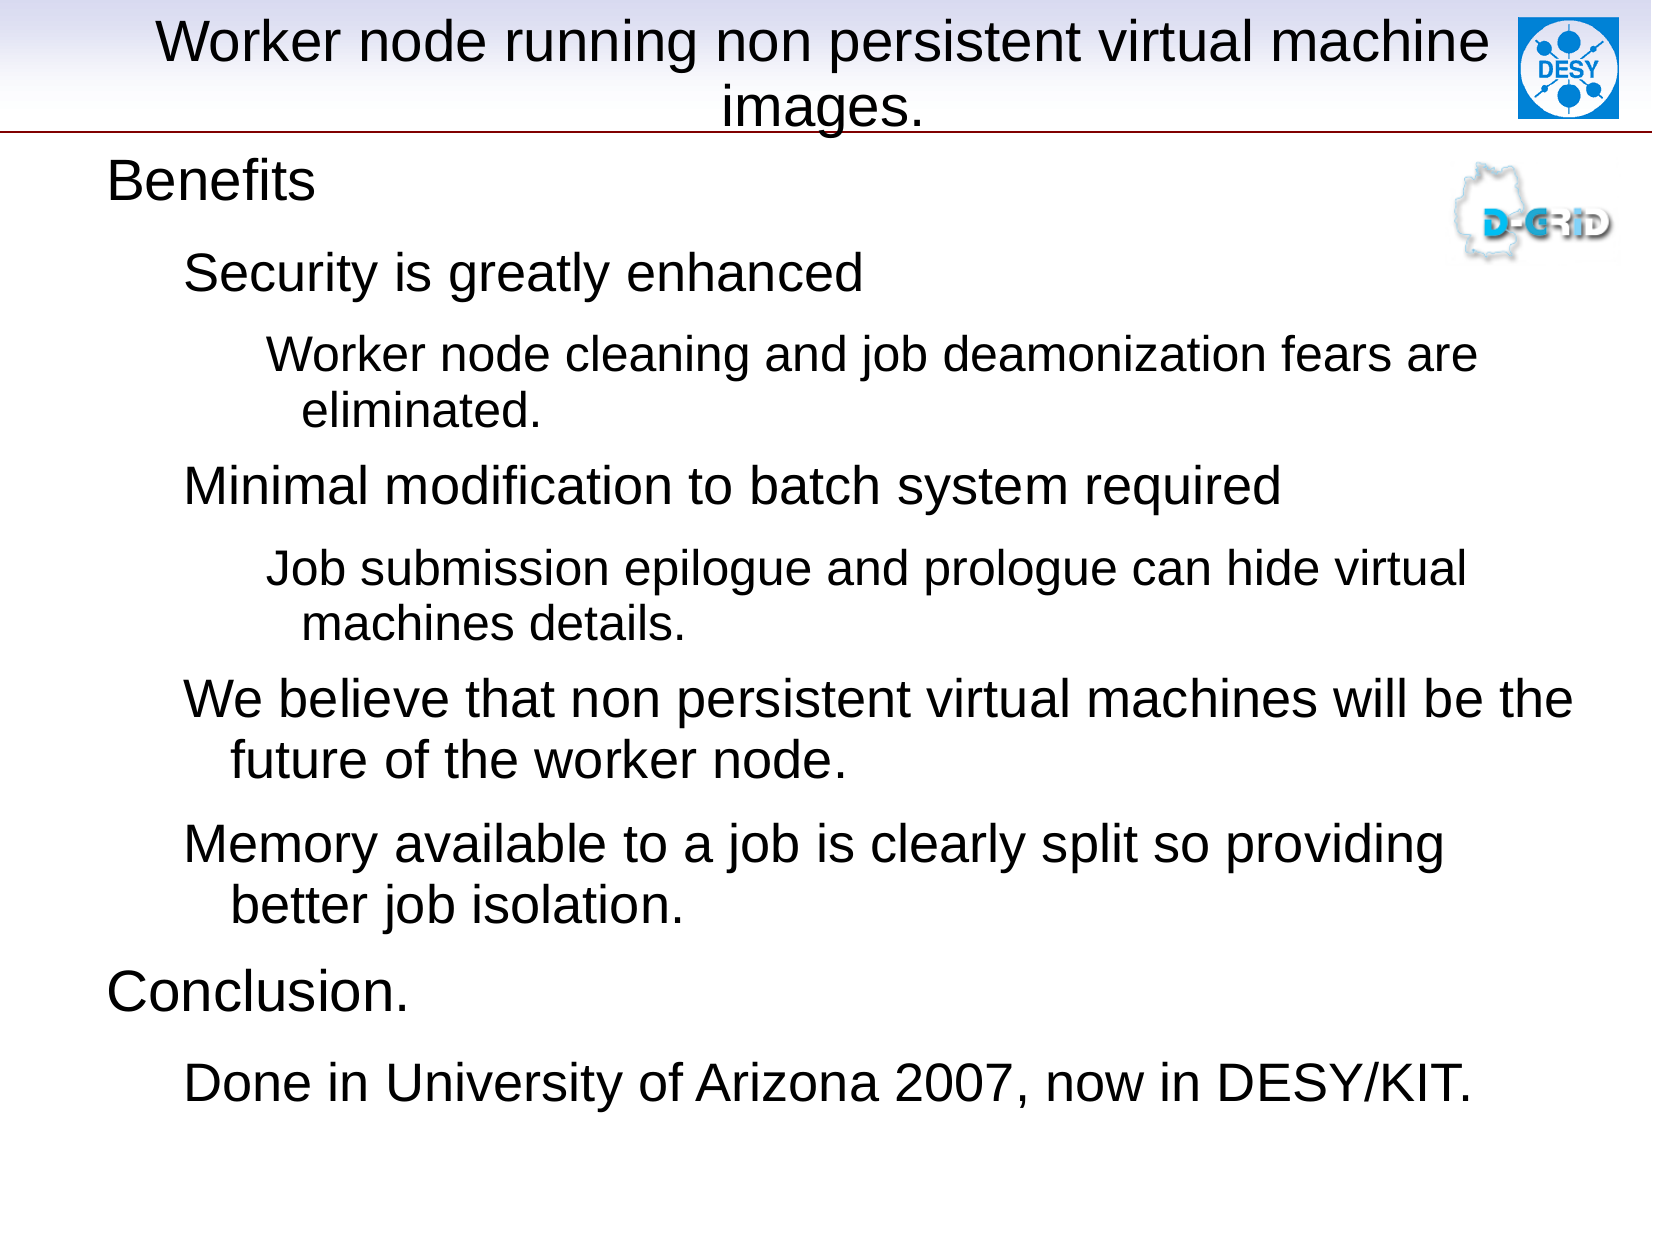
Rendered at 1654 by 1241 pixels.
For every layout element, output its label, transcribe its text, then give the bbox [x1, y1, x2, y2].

picture [1577, 147, 1646, 266]
title Worker node running non persistent virtual machine images. [82, 7, 1565, 141]
list Benefits Security is greatly enhanced Worker node cleaning and job deamonization fears are eliminated. Minimal modification to batch system required Job submission epilogue and prologue can hide virtual machines details. We believe that non persistent virtual machines will be the future of the worker node. Memory available to a job is clearly split so providing better job isolation. Conclusion. Done in University of Arizona 2007, now in DESY/KIT. [88, 147, 1577, 1114]
picture [1565, 17, 1619, 119]
